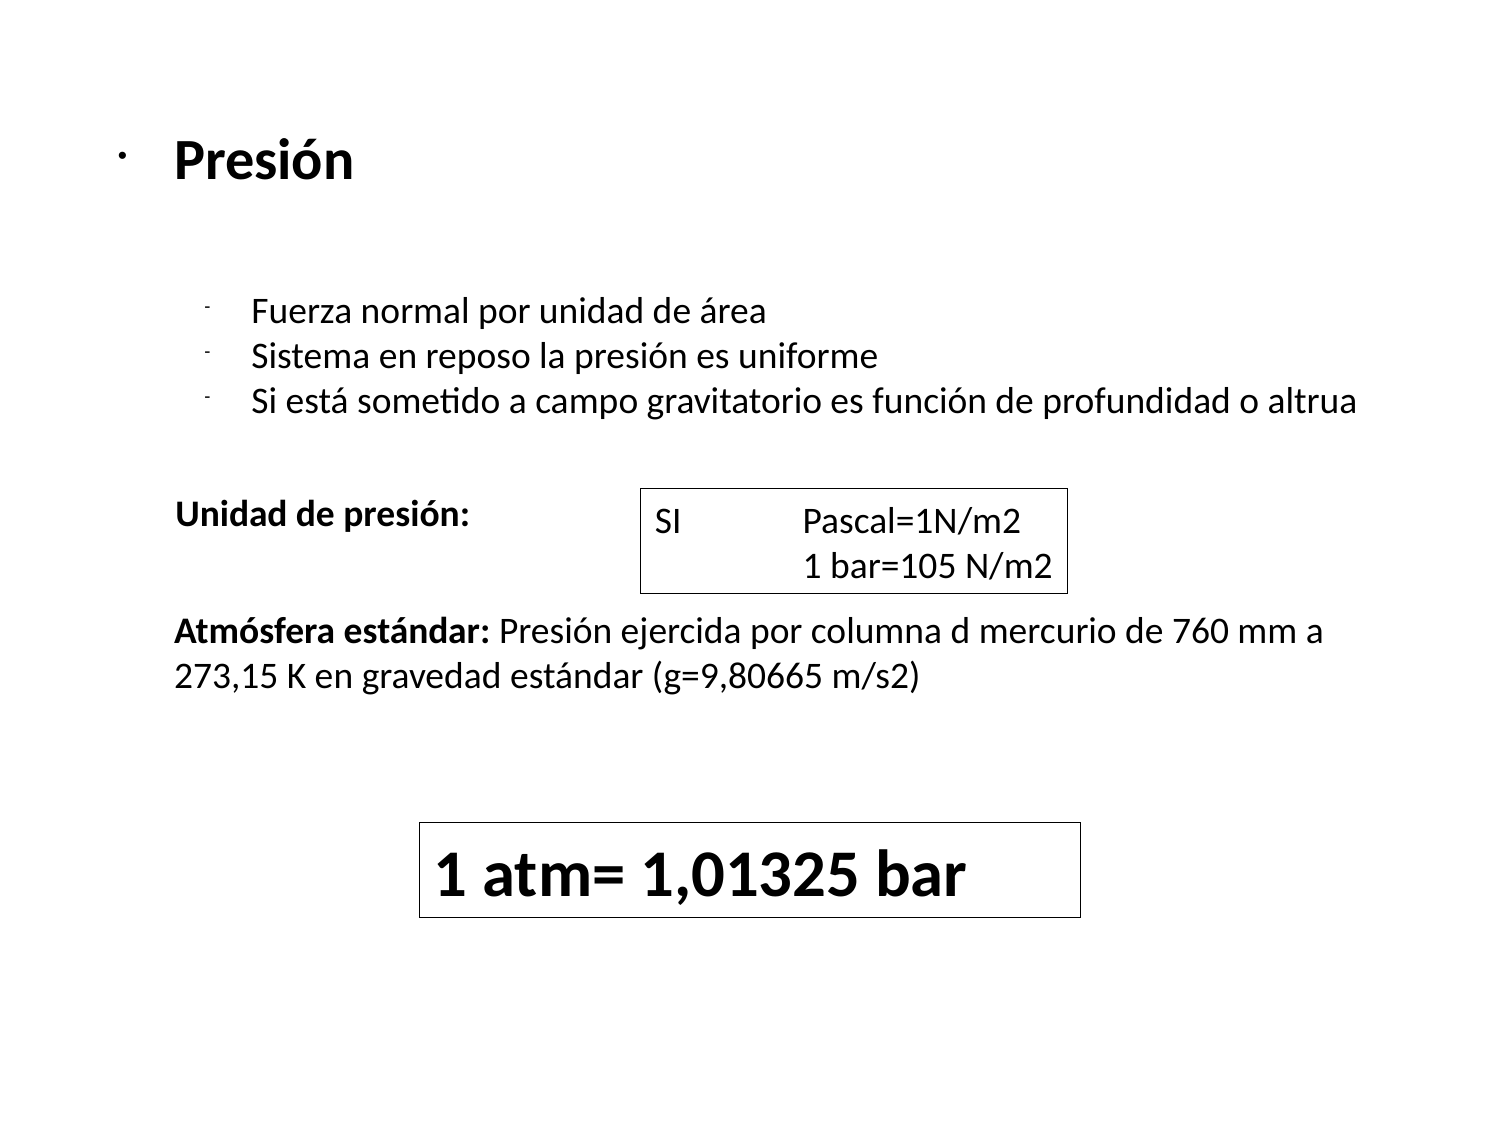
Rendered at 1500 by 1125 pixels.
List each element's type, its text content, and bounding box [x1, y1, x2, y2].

text_box SI Pascal=1N/m2 1 bar=105 N/m2 [640, 488, 1068, 594]
text_box Atmósfera estándar: Presión ejercida por columna d mercurio de 760 mm a 273,15 K en gravedad estándar (g=9,80665 m/s2) [159, 598, 1421, 704]
text_box Presión [102, 113, 1453, 197]
text_box 1 atm= 1,01325 bar [419, 822, 1081, 918]
text_box Unidad de presión: [160, 481, 486, 541]
text_box Fuerza normal por unidad de área Sistema en reposo la presión es uniforme Si está sometido a campo gravitatorio es función de profundidad o altrua [189, 278, 1374, 429]
